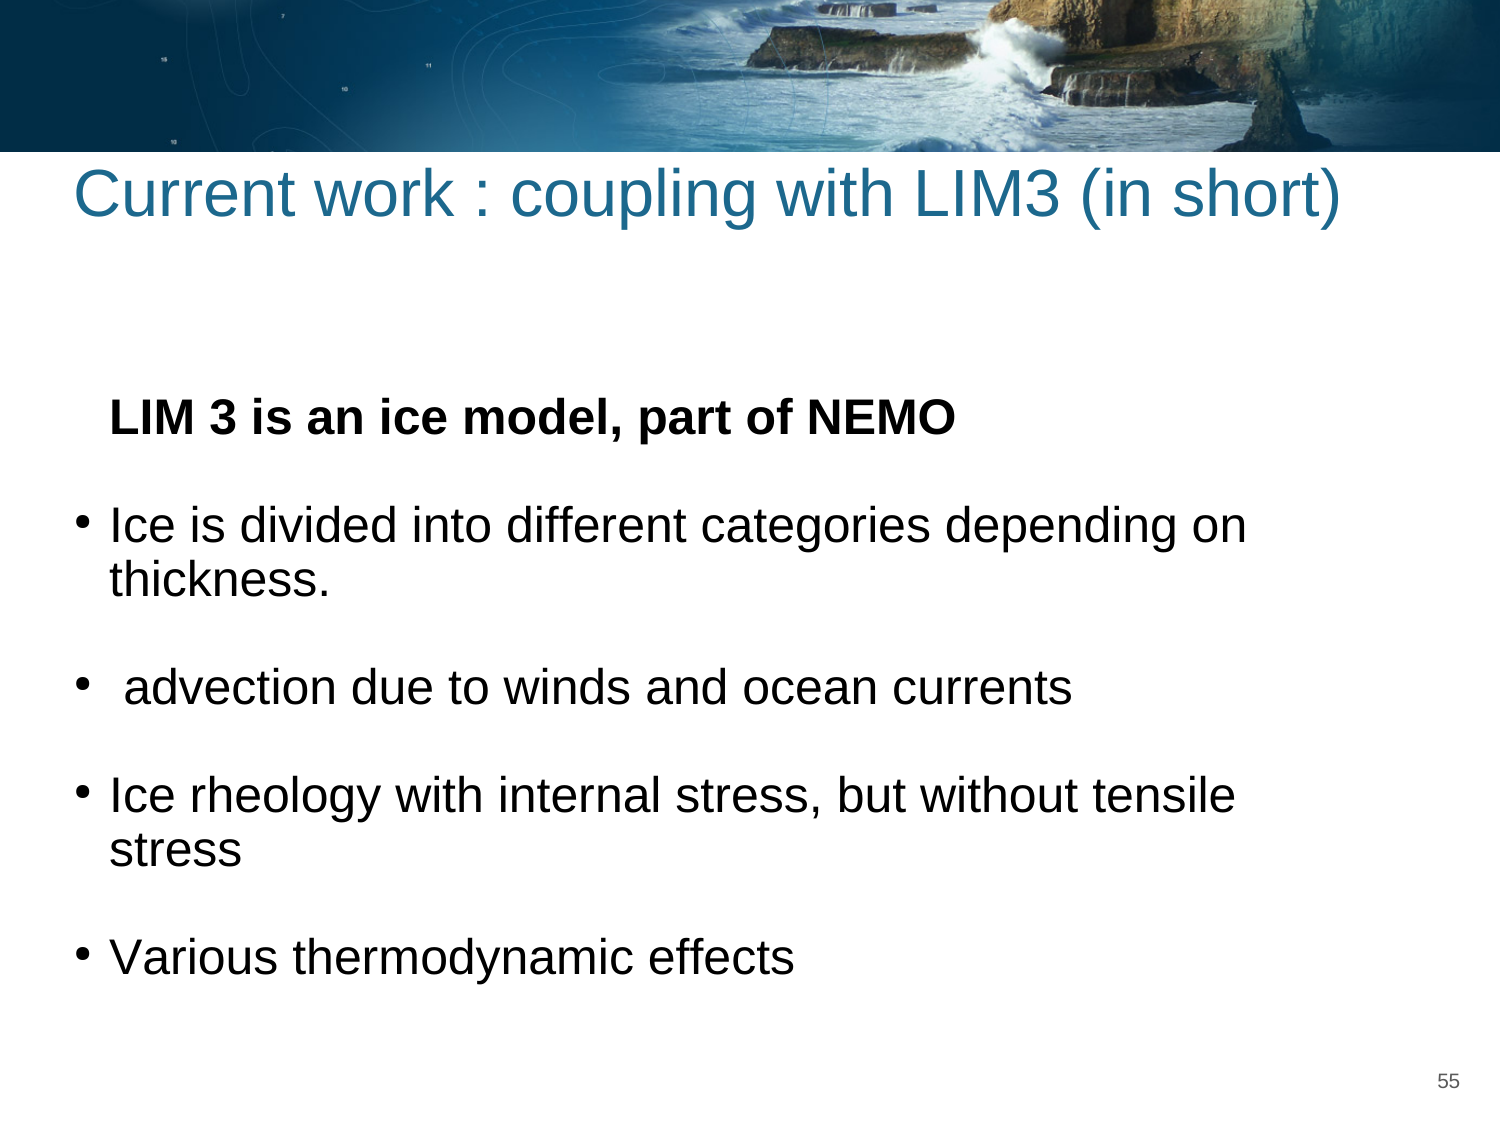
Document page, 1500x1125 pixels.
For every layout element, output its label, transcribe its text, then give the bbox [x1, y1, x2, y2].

picture [0, 0, 1500, 152]
text_box LIM 3 is an ice model, part of NEMO Ice is divided into different categories depending on thickness. advection due to winds and ocean currents Ice rheology with internal stress, but without tensile stress Various thermodynamic effects [59, 383, 1359, 999]
title Current work : coupling with LIM3 (in short) [59, 102, 1418, 278]
